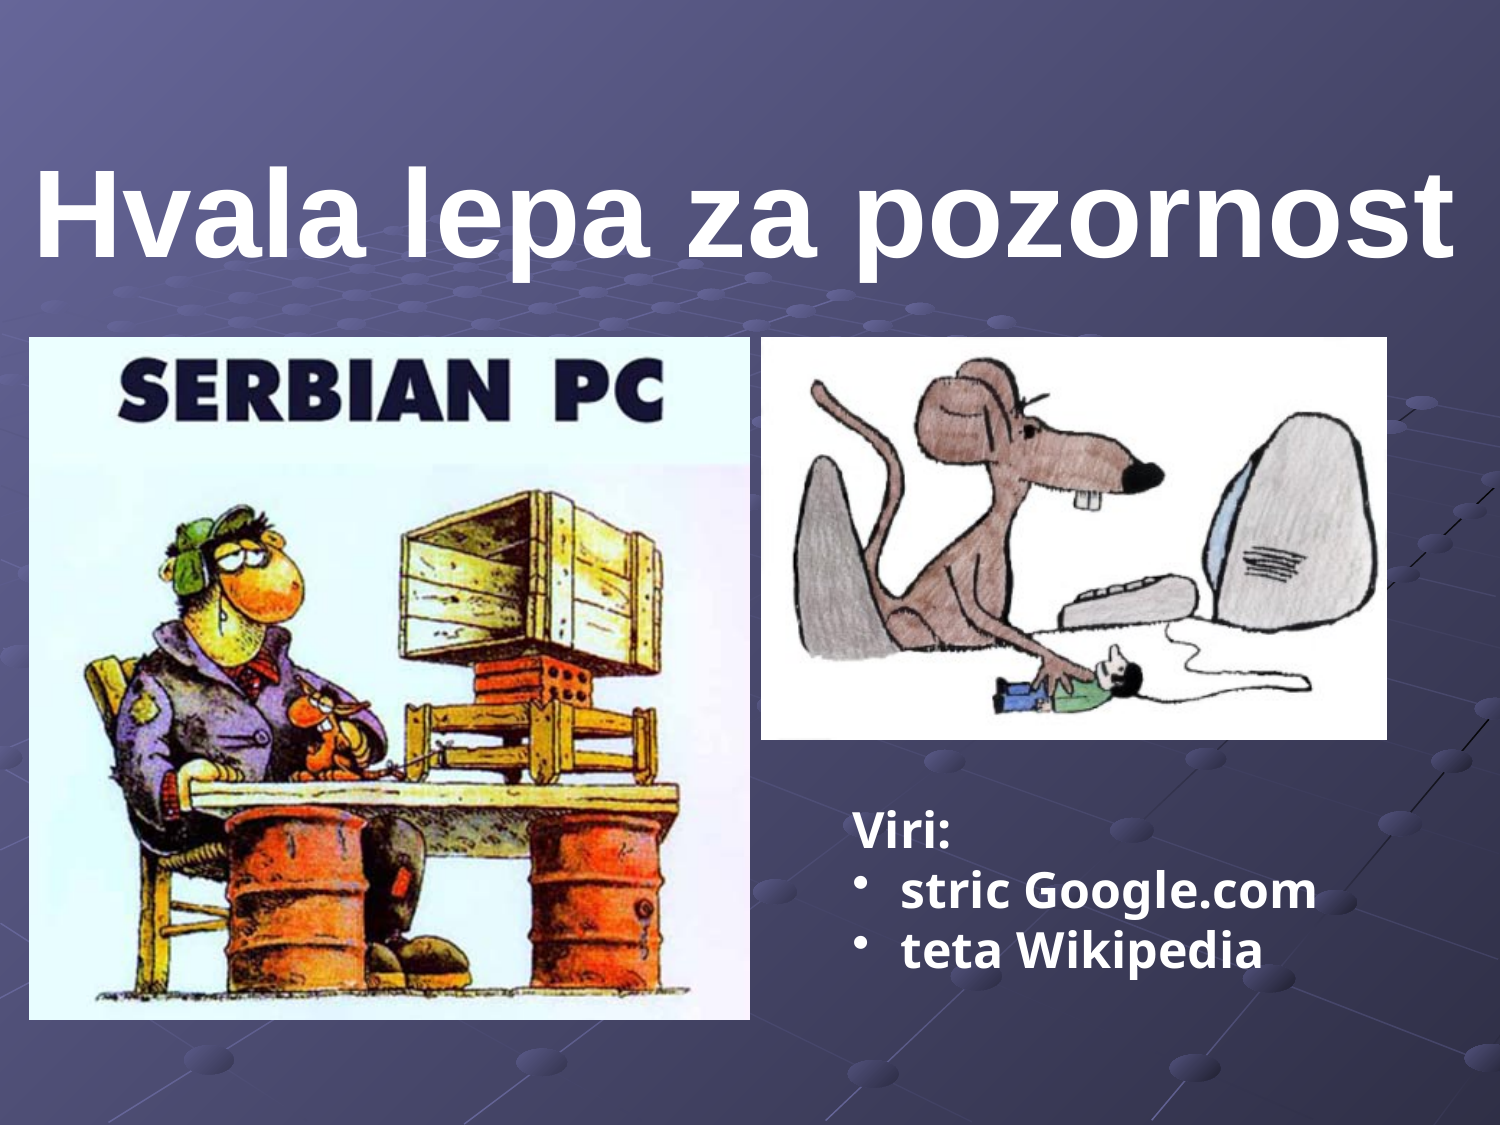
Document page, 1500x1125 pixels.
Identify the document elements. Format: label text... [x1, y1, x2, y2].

text_box Hvala lepa za pozornost [17, 125, 1472, 291]
picture [761, 337, 1387, 740]
picture [29, 337, 750, 1020]
text_box Viri: stric Google.com teta Wikipedia [837, 791, 1334, 986]
